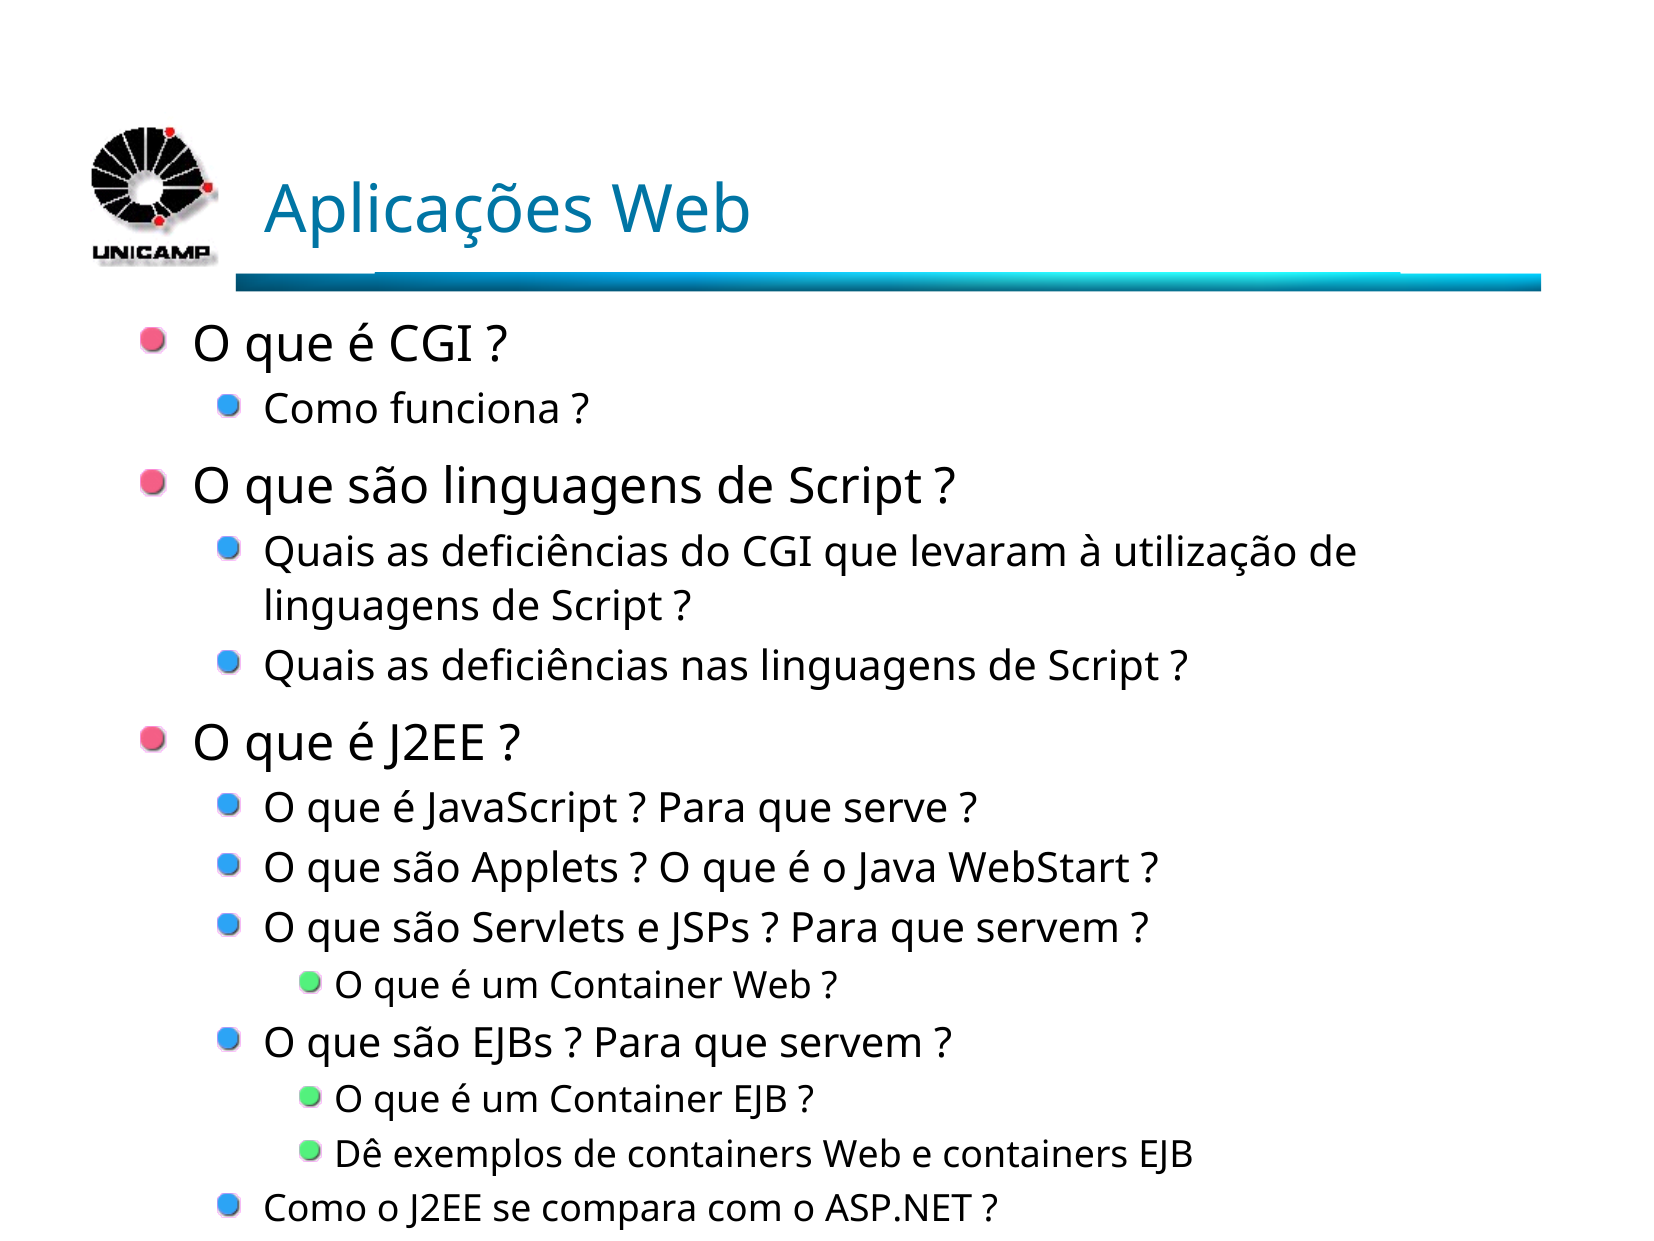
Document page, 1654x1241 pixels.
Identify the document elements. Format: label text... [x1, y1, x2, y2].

title Aplicações Web [264, 57, 1534, 250]
picture [125, 272, 1654, 295]
list O que é CGI ? Como funciona ? O que são linguagens de Script ? Quais as deficiências do CGI que levaram à utilização de linguagens de Script ? Quais as deficiências nas linguagens de Script ? O que é J2EE ? O que é JavaScript ? Para que serve ? O que são Applets ? O que é o Java WebStart ? O que são Servlets e JSPs ? Para que servem ? O que é um Container Web ? O que são EJBs ? Para que servem ? O que é um Container EJB ? Dê exemplos de containers Web e containers EJB Como o J2EE se compara com o ASP.NET ? [121, 309, 1534, 1167]
picture [216, 1192, 242, 1219]
